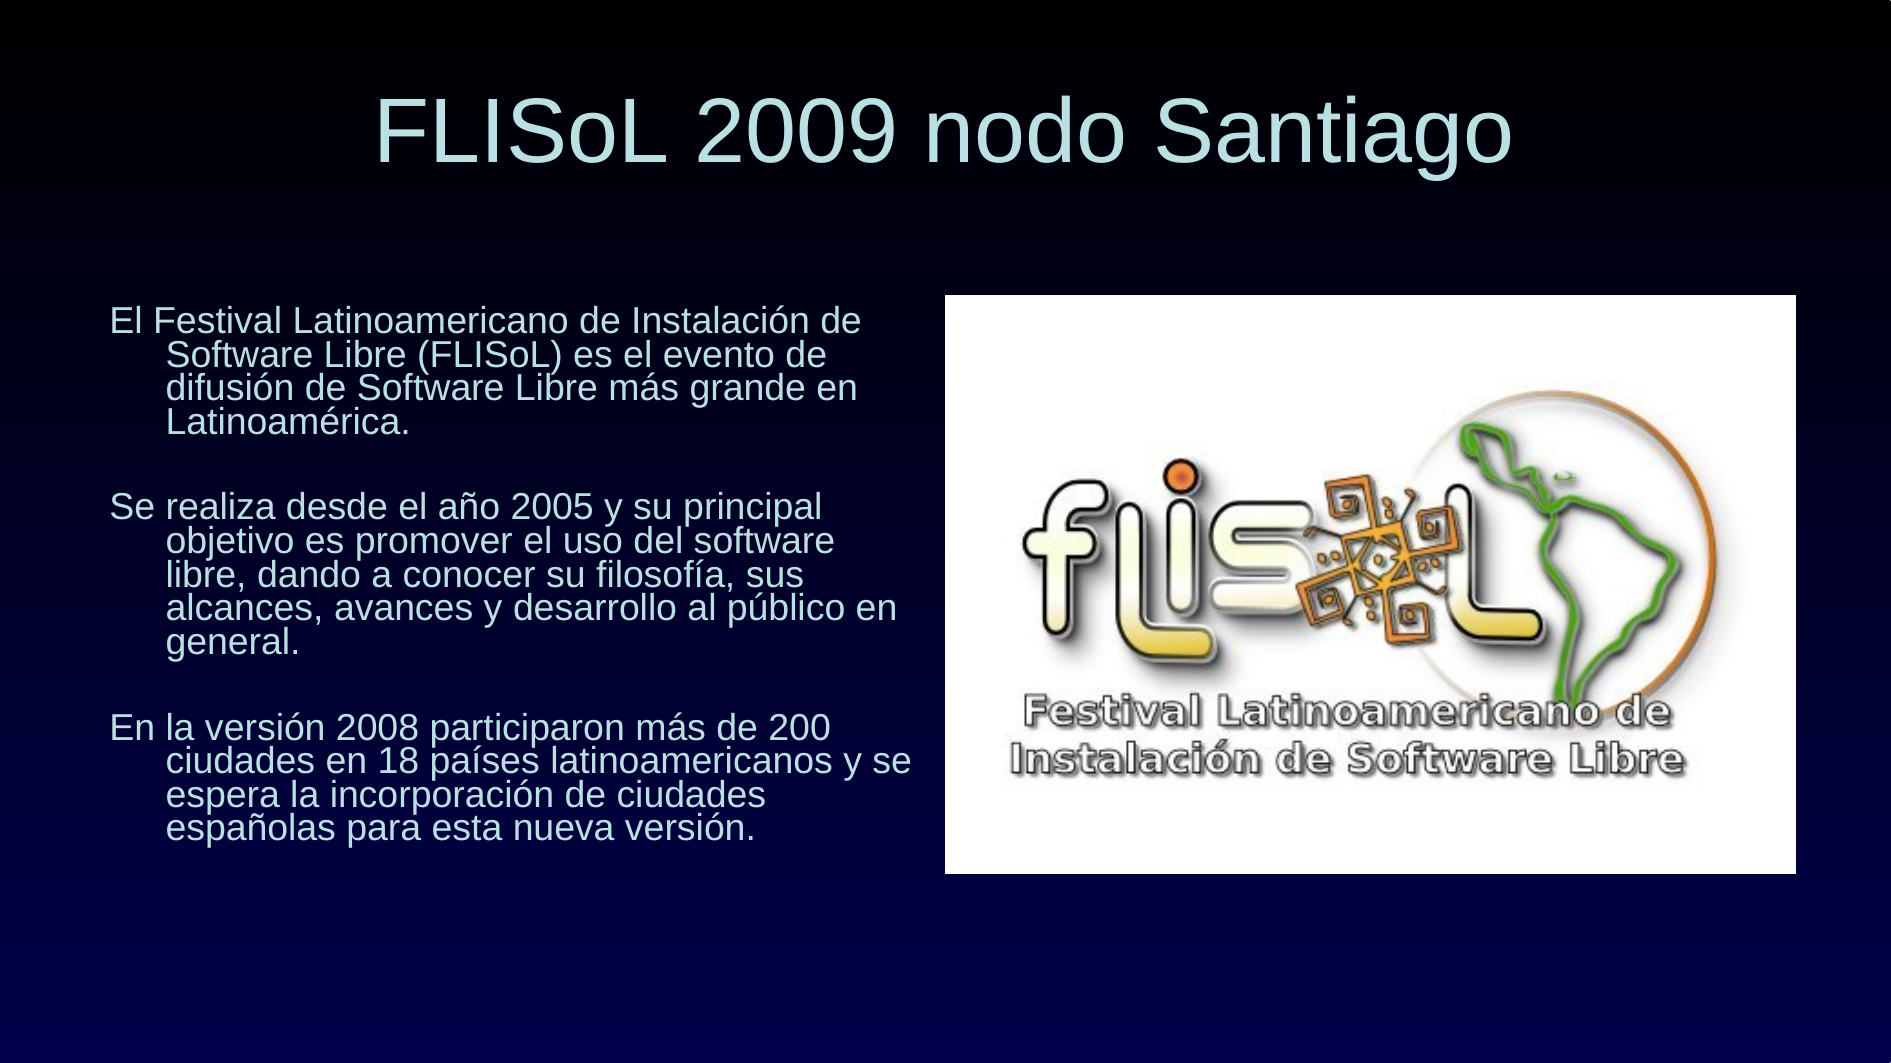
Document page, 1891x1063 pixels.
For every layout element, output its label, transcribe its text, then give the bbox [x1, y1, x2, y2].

list El Festival Latinoamericano de Instalación de Software Libre (FLISoL) es el evento de difusión de Software Libre más grande en Latinoamérica. Se realiza desde el año 2005 y su principal objetivo es promover el uso del software libre, dando a conocer su filosofía, sus alcances, avances y desarrollo al público en general. En la versión 2008 participaron más de 200 ciudades en 18 países latinoamericanos y se espera la incorporación de ciudades españolas para esta nueva versión. [94, 247, 933, 950]
picture [945, 295, 1796, 874]
title FLISoL 2009 nodo Santiago [94, 42, 1796, 220]
